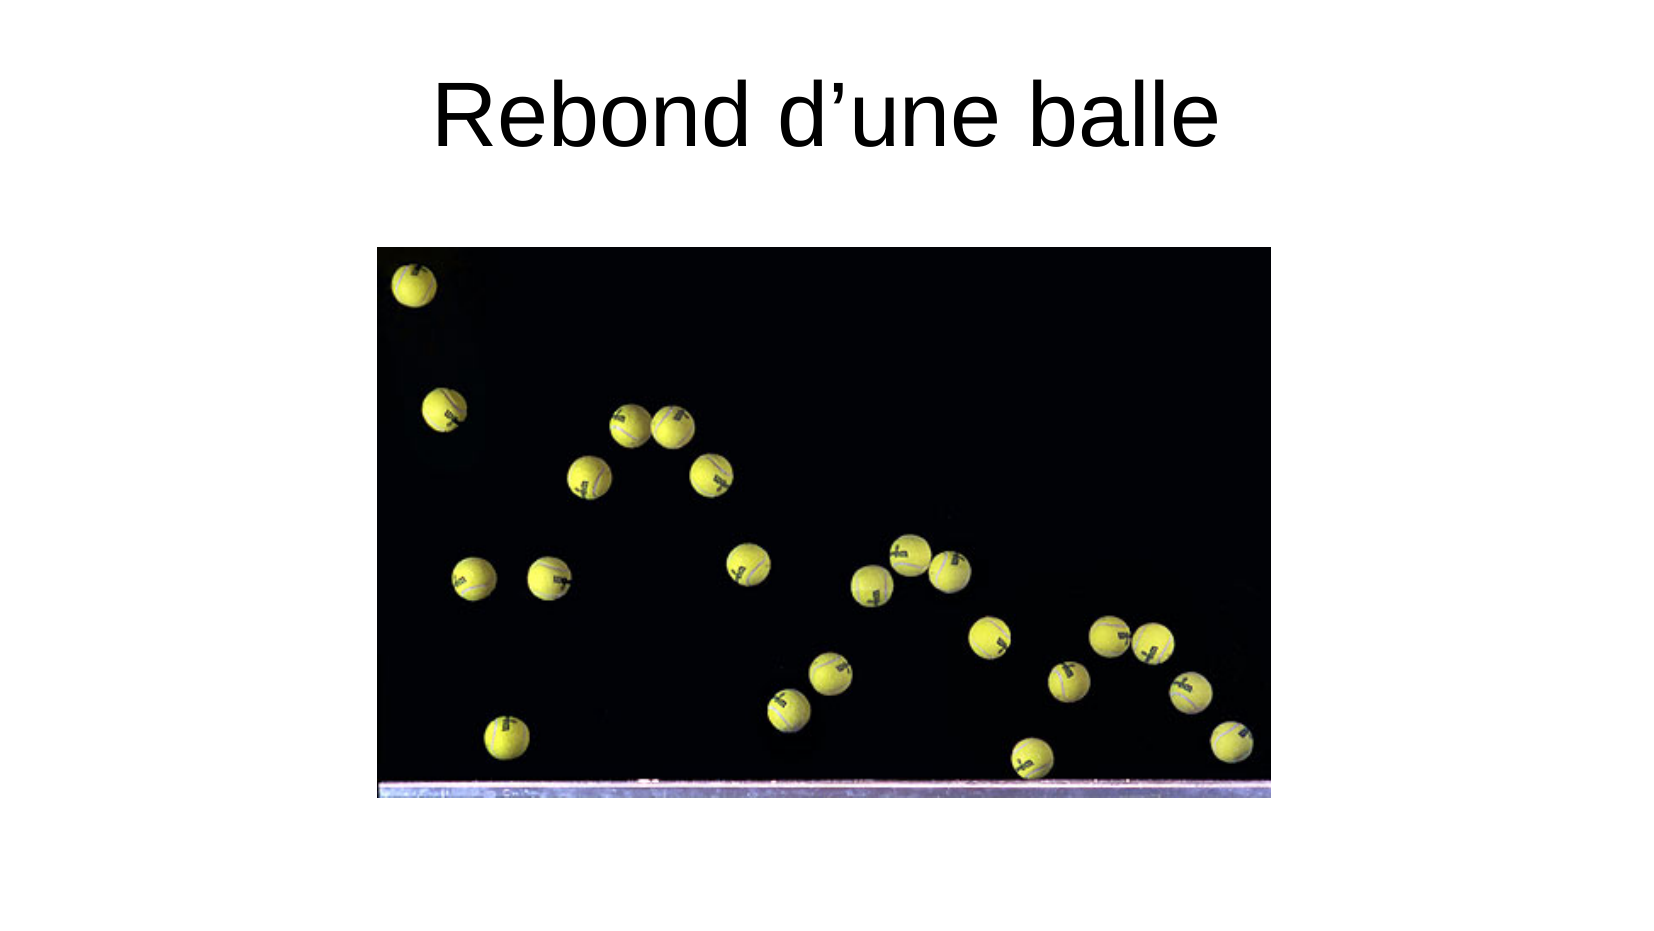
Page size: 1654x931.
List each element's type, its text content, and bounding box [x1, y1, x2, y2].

picture [377, 247, 1271, 798]
title Rebond d’une balle [82, 37, 1571, 193]
